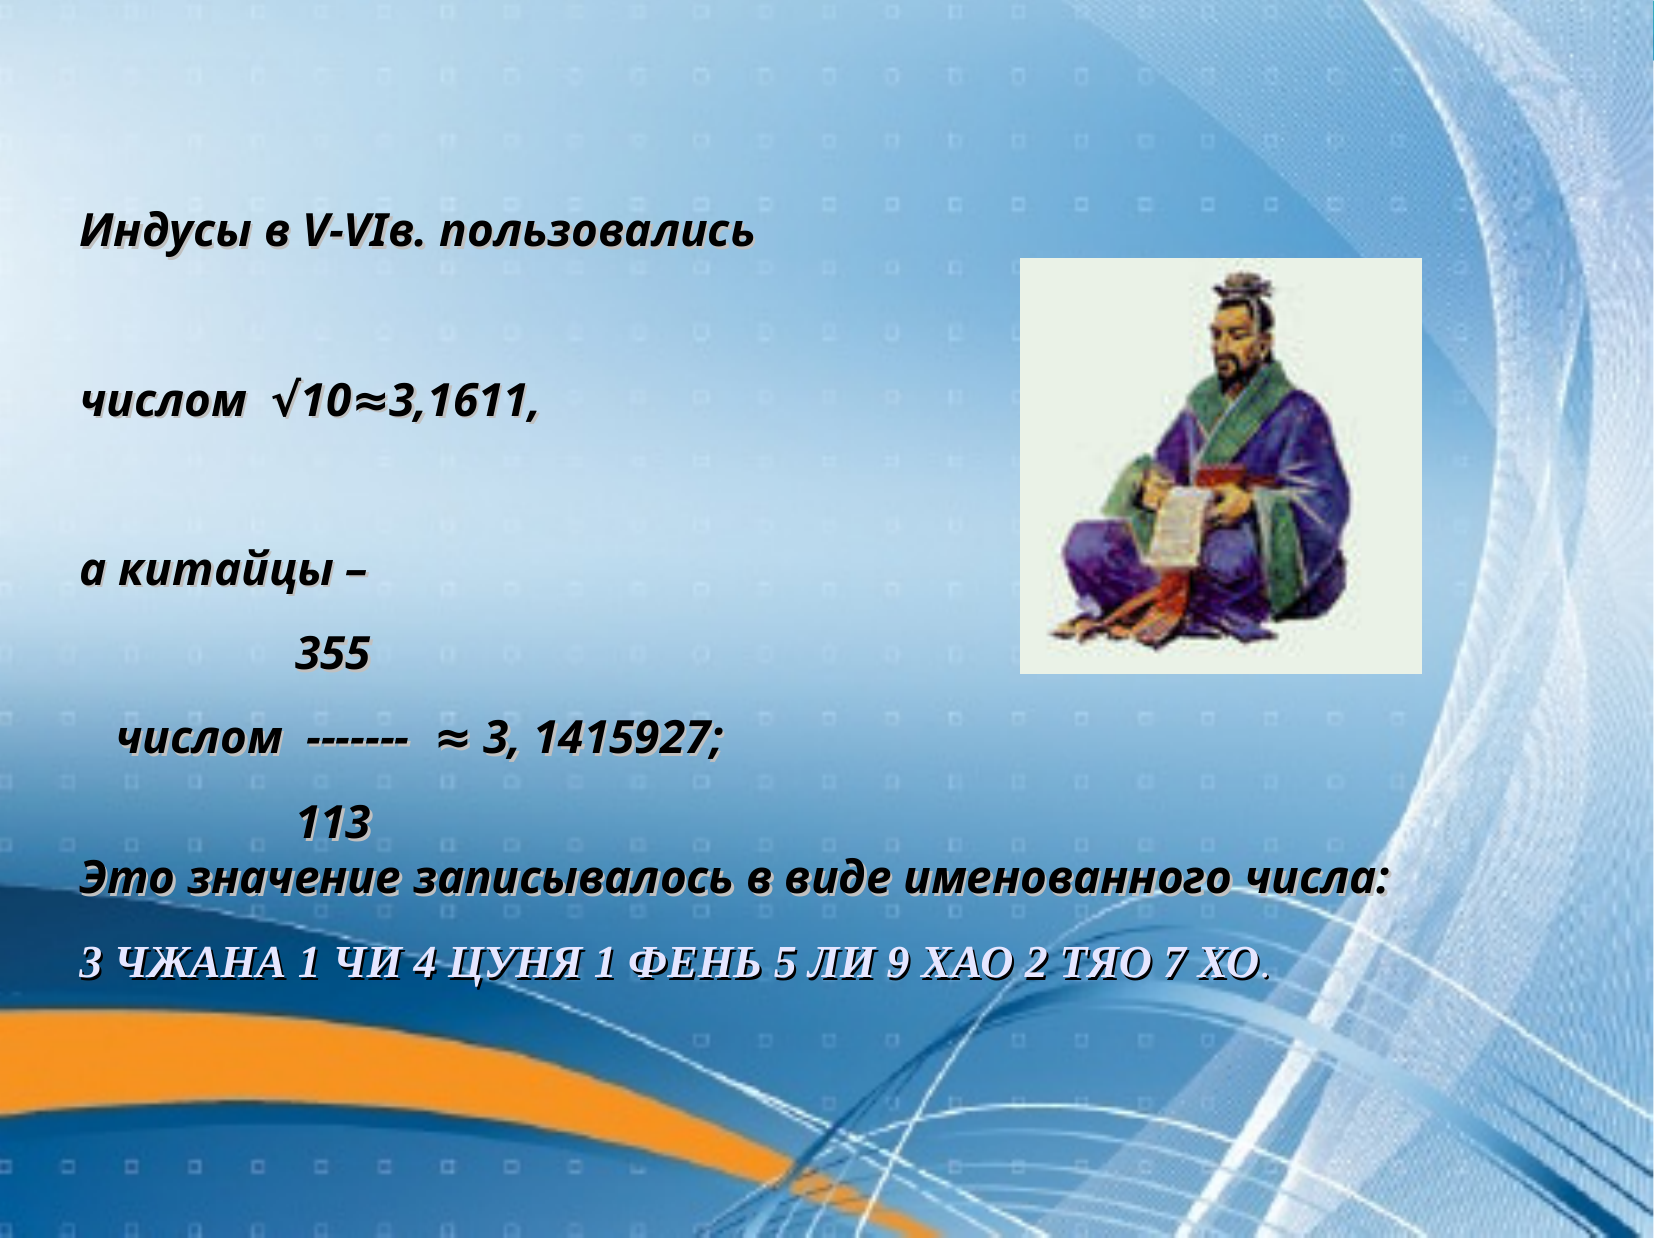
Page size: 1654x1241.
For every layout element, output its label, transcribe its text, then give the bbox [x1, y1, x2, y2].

list Индусы в V-VIв. пользовались числом √10≈3,1611, а китайцы – 355 числом ------- ≈ 3, 1415927; 113 Это значение записывалось в виде именованного числа: 3 ЧЖАНА 1 ЧИ 4 ЦУНЯ 1 ФЕНЬ 5 ЛИ 9 ХАО 2 ТЯО 7 ХО. [64, 193, 1553, 988]
picture [0, 0, 1654, 1238]
